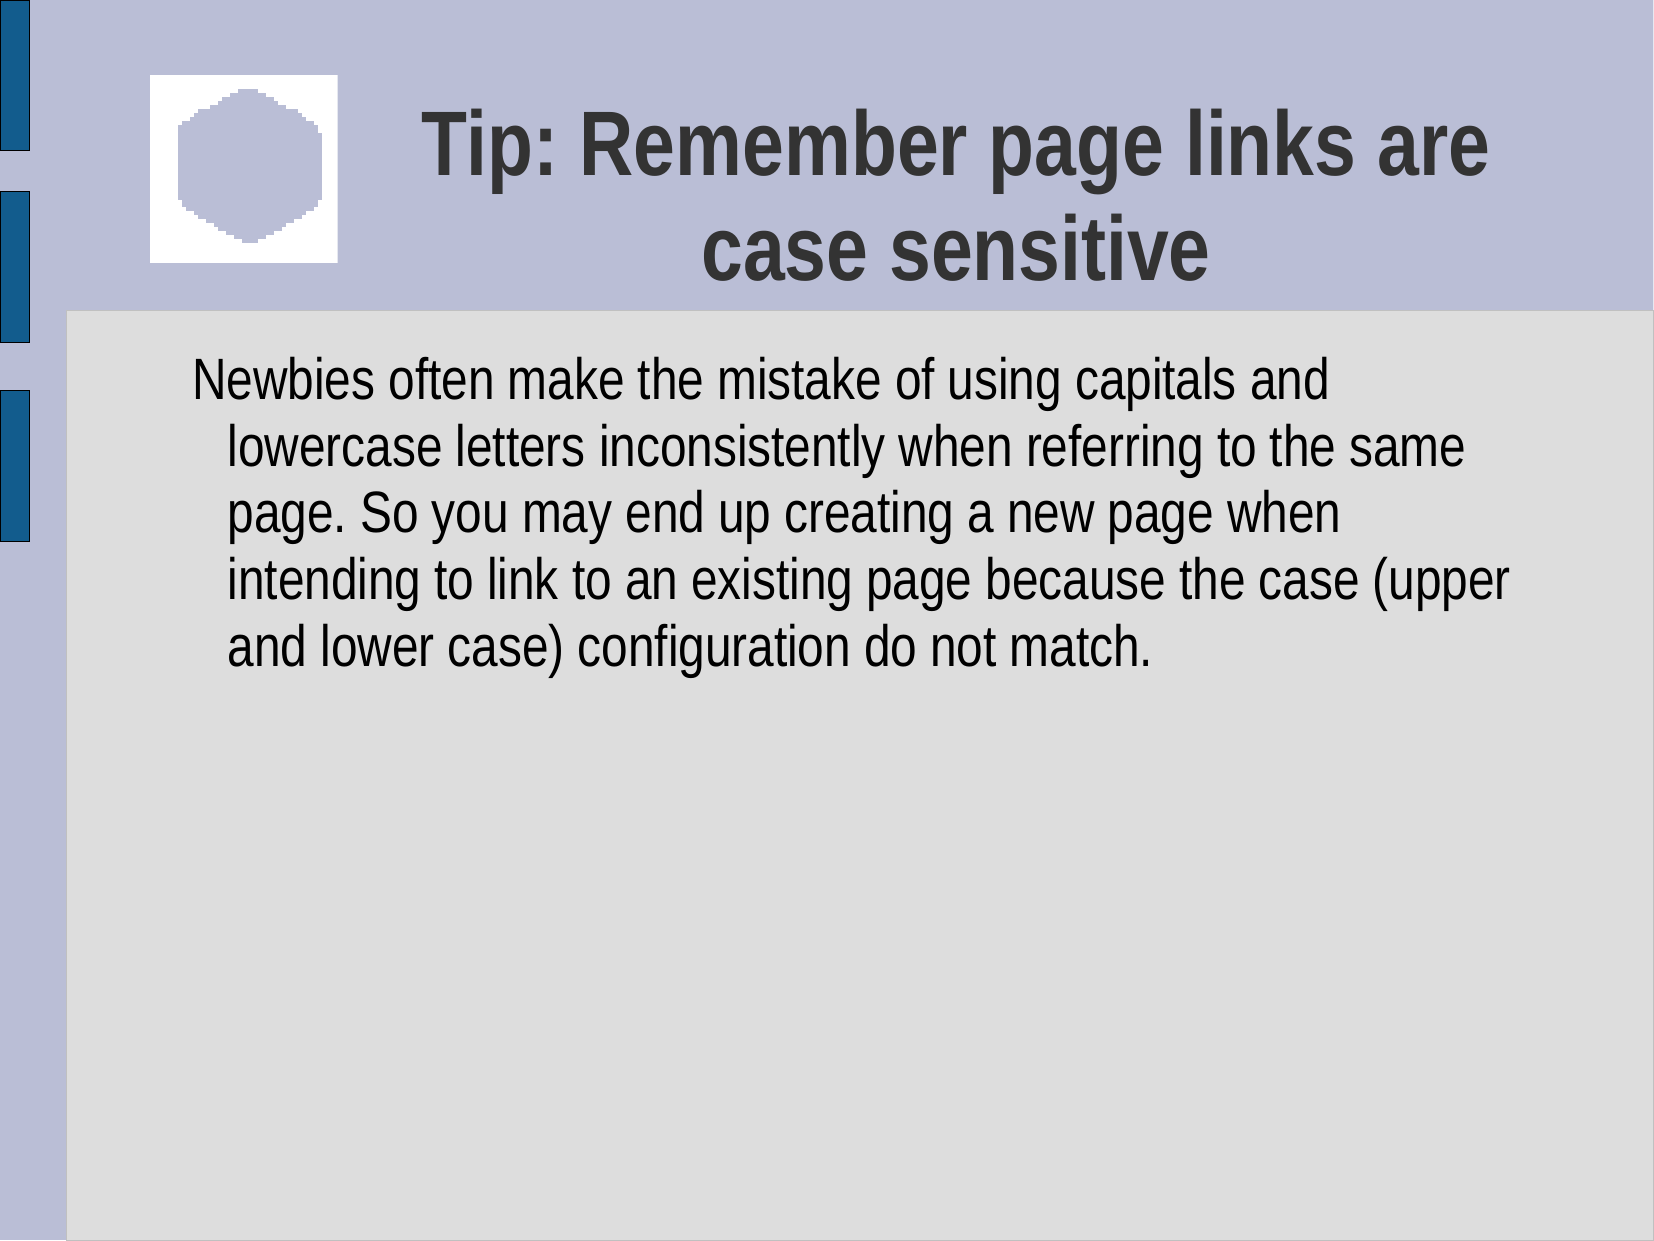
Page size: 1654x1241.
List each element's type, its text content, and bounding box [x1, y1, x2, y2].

picture [150, 75, 338, 263]
list Newbies often make the mistake of using capitals and lowercase letters inconsistently when referring to the same page. So you may end up creating a new page when intending to link to an existing page because the case (upper and lower case) configuration do not match. [121, 344, 1534, 1127]
title Tip: Remember page links are case sensitive [375, 89, 1538, 300]
